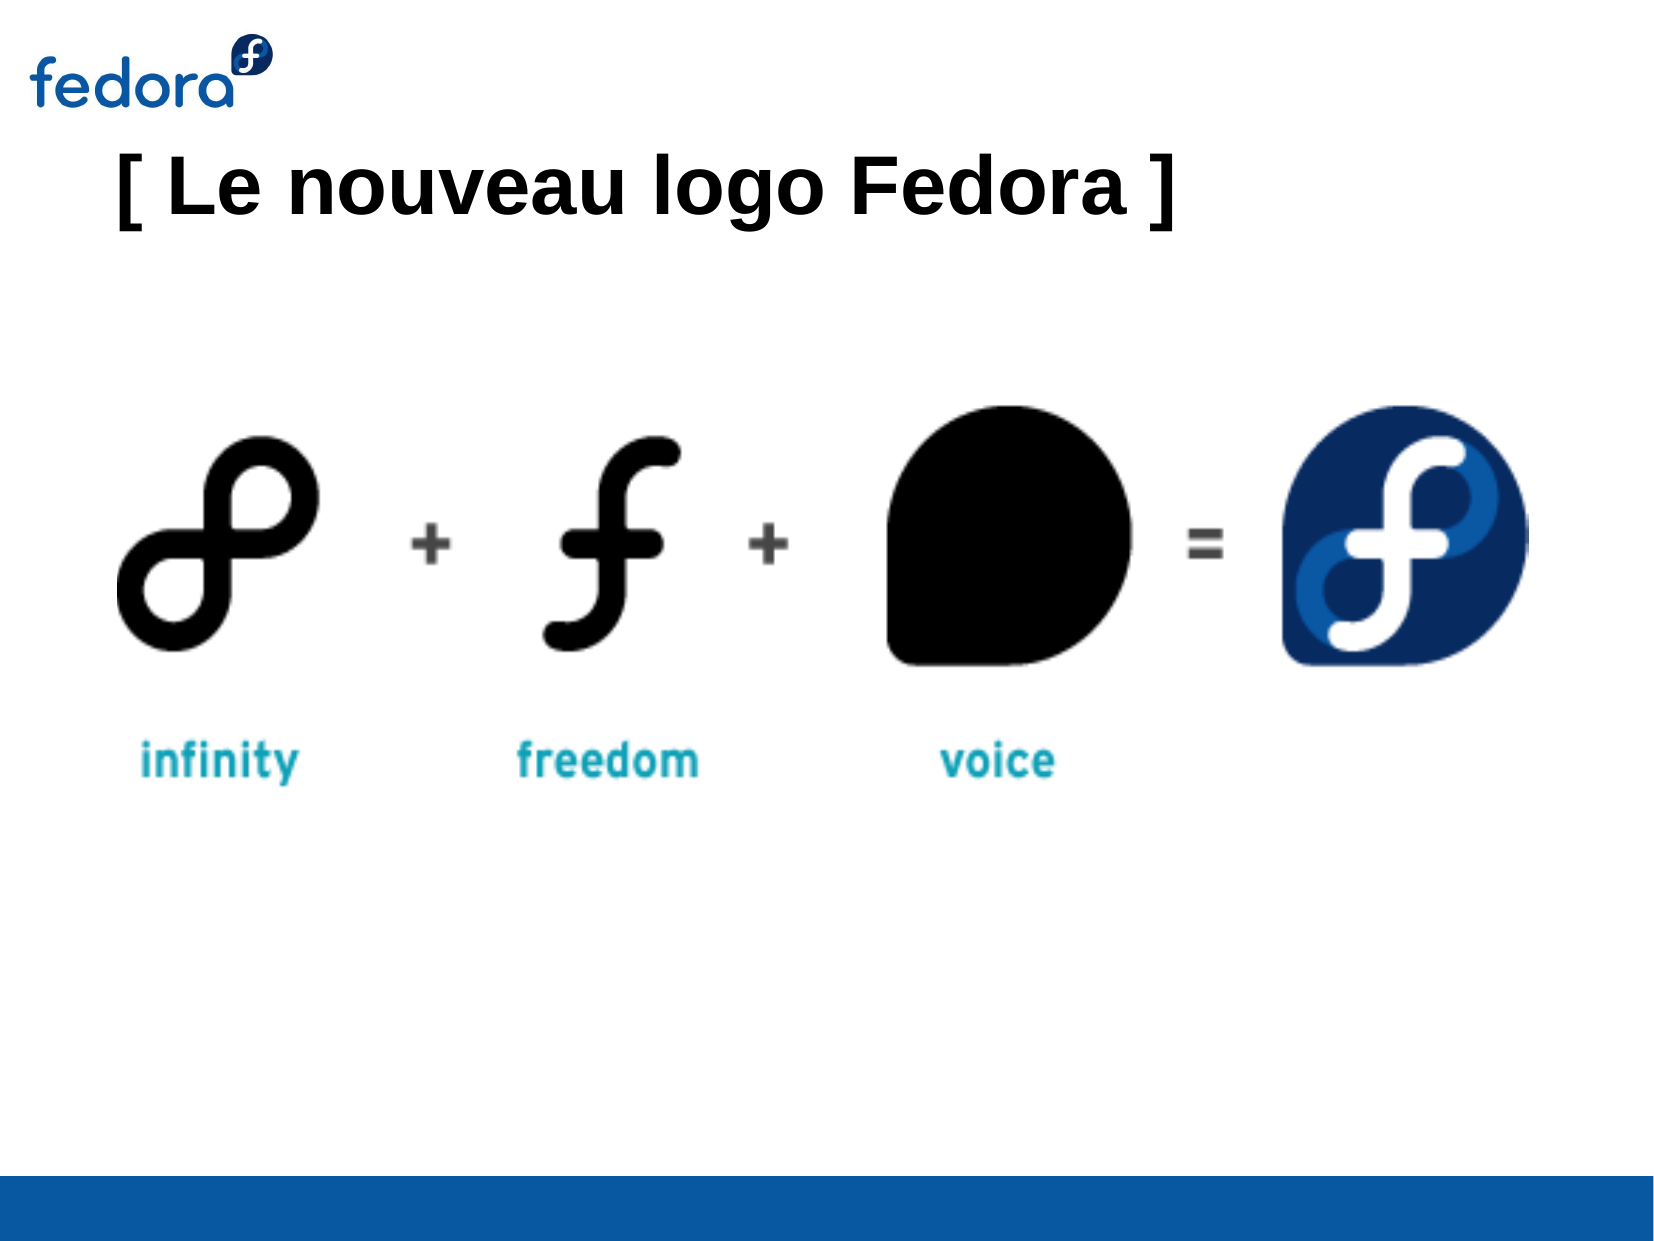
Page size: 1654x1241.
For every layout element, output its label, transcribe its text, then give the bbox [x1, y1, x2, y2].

title [ Le nouveau logo Fedora ] [115, 122, 1521, 249]
picture [22, 27, 277, 115]
picture [0, 1176, 1654, 1241]
picture [117, 386, 1529, 829]
